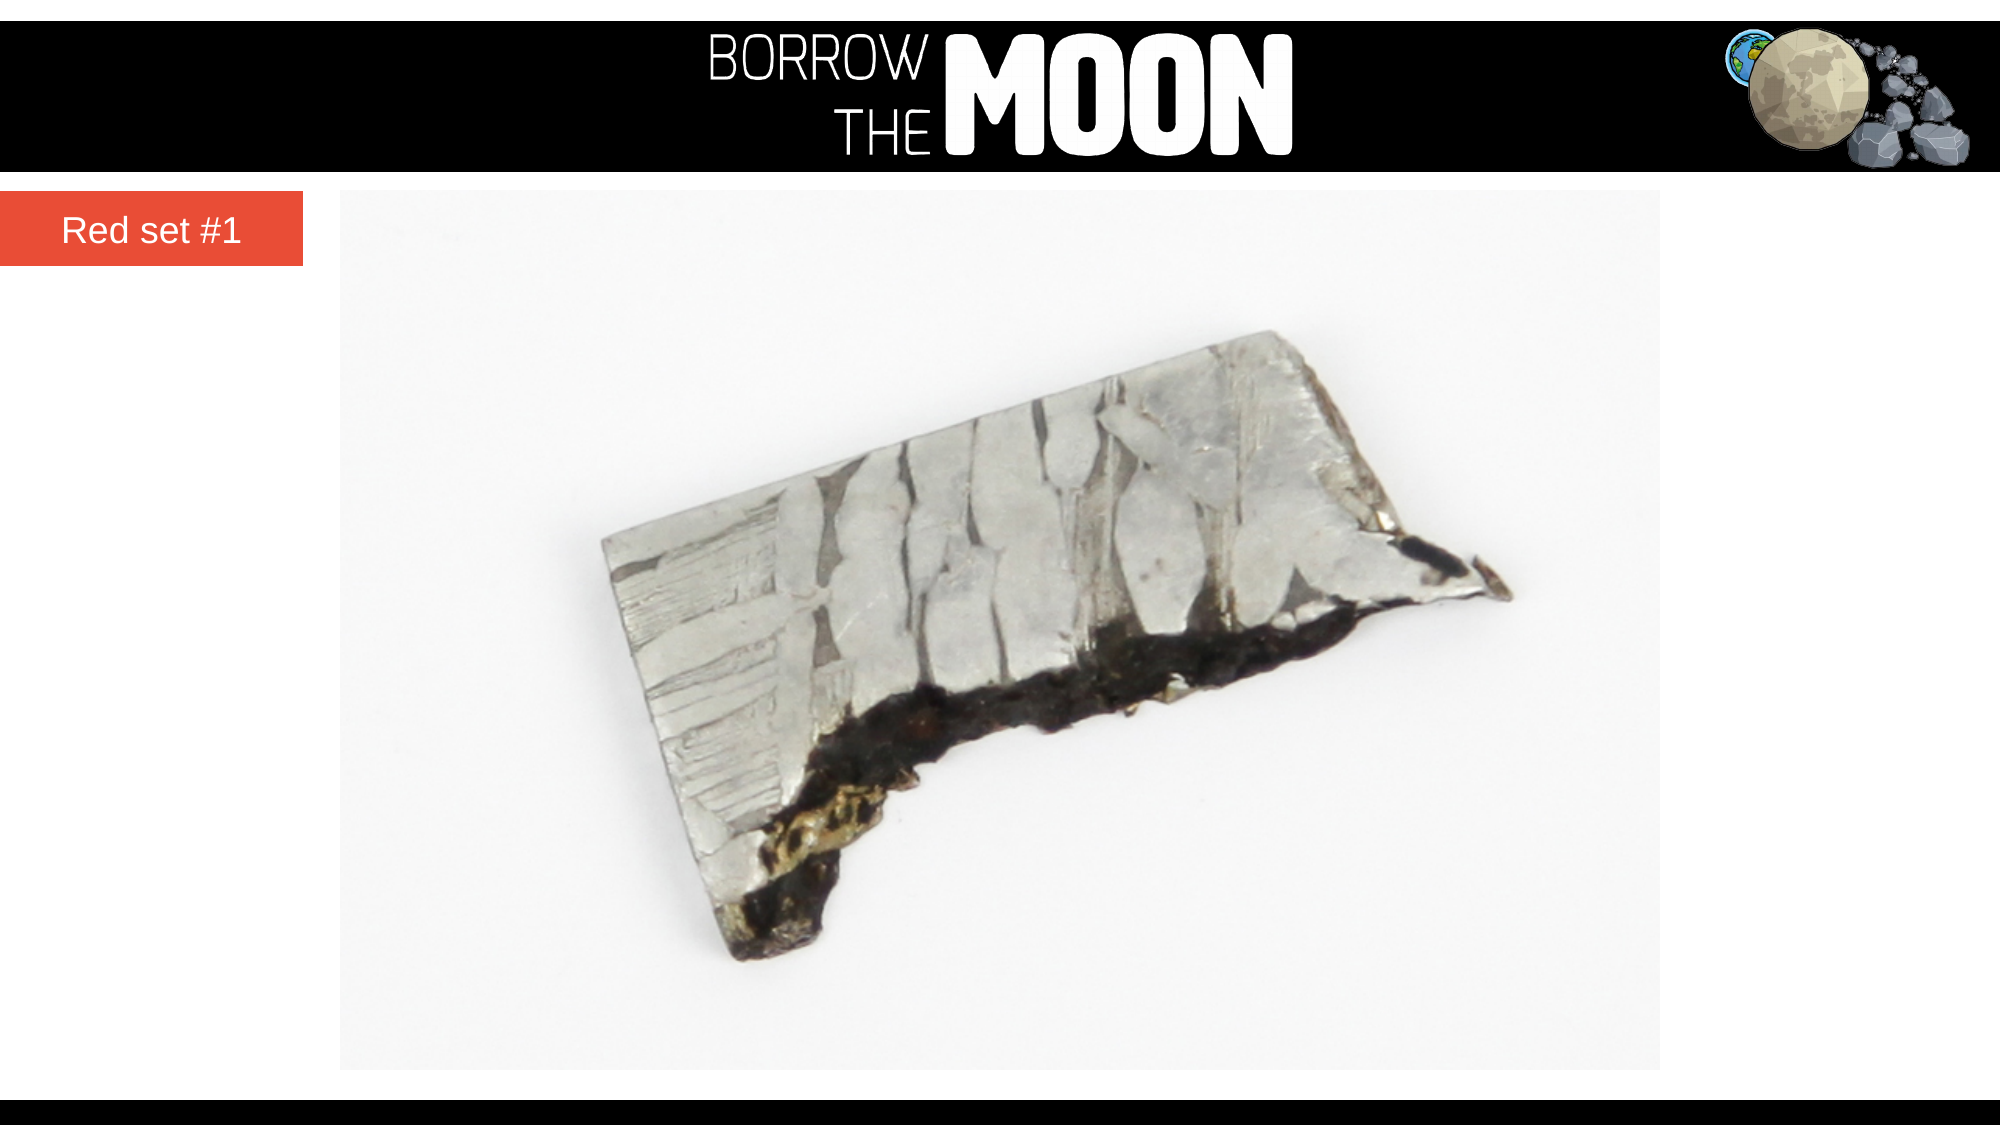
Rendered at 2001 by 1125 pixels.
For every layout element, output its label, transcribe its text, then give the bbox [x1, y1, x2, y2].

text_box Red set #1 [0, 191, 303, 266]
picture [340, 190, 1660, 1071]
